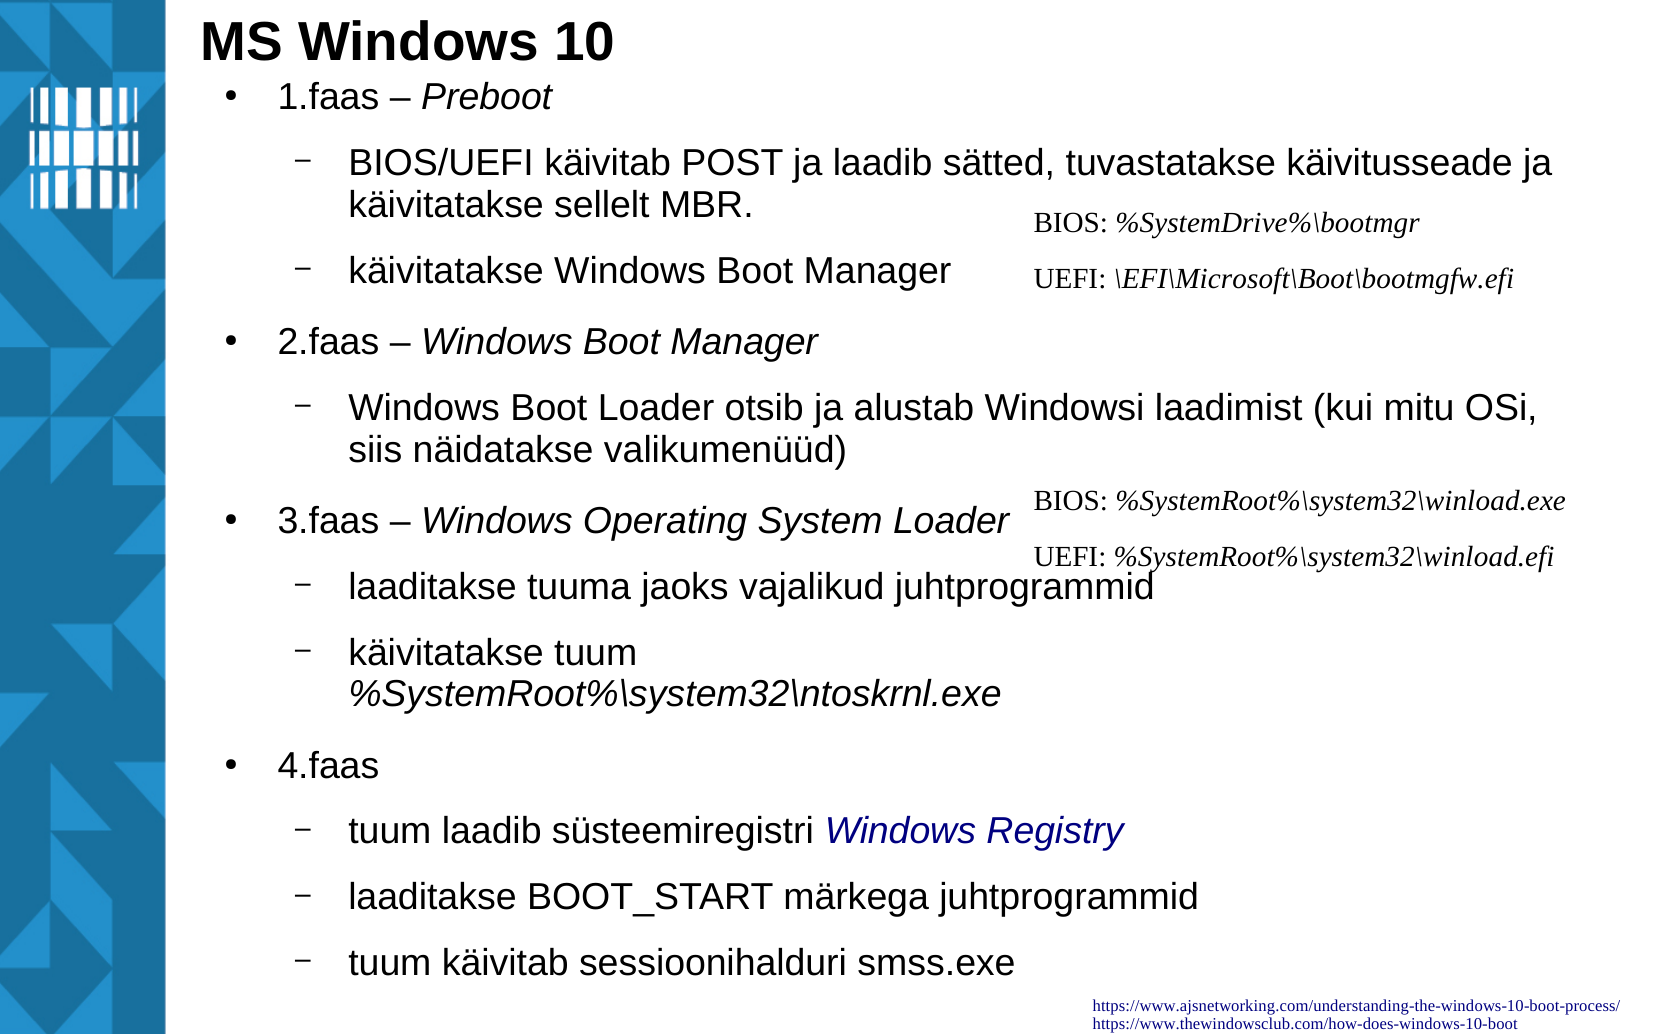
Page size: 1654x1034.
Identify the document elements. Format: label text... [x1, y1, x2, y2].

text_box BIOS: %SystemDrive%\bootmgr UEFI: \EFI\Microsoft\Boot\bootmgfw.efi [1033, 206, 1515, 295]
text_box BIOS: %SystemRoot%\system32\winload.exe UEFI: %SystemRoot%\system32\winload.efi [1033, 484, 1567, 573]
text_box https://www.ajsnetworking.com/understanding-the-windows-10-boot-process/ https://www.thewindowsclub.com/how-does-windows-10-boot [1092, 996, 1654, 1034]
title MS Windows 10 [200, 10, 827, 73]
list 1.faas – Preboot BIOS/UEFI käivitab POST ja laadib sätted, tuvastatakse käivitusseade ja käivitatakse sellelt MBR. käivitatakse Windows Boot Manager 2.faas – Windows Boot Manager Windows Boot Loader otsib ja alustab Windowsi laadimist (kui mitu OSi, siis näidatakse valikumenüüd) 3.faas – Windows Operating System Loader laaditakse tuuma jaoks vajalikud juhtprogrammid käivitatakse tuum %SystemRoot%\system32\ntoskrnl.exe 4.faas tuum laadib süsteemiregistri Windows Registry laaditakse BOOT_START märkega juhtprogrammid tuum käivitab sessioonihalduri smss.exe [206, 75, 1565, 984]
